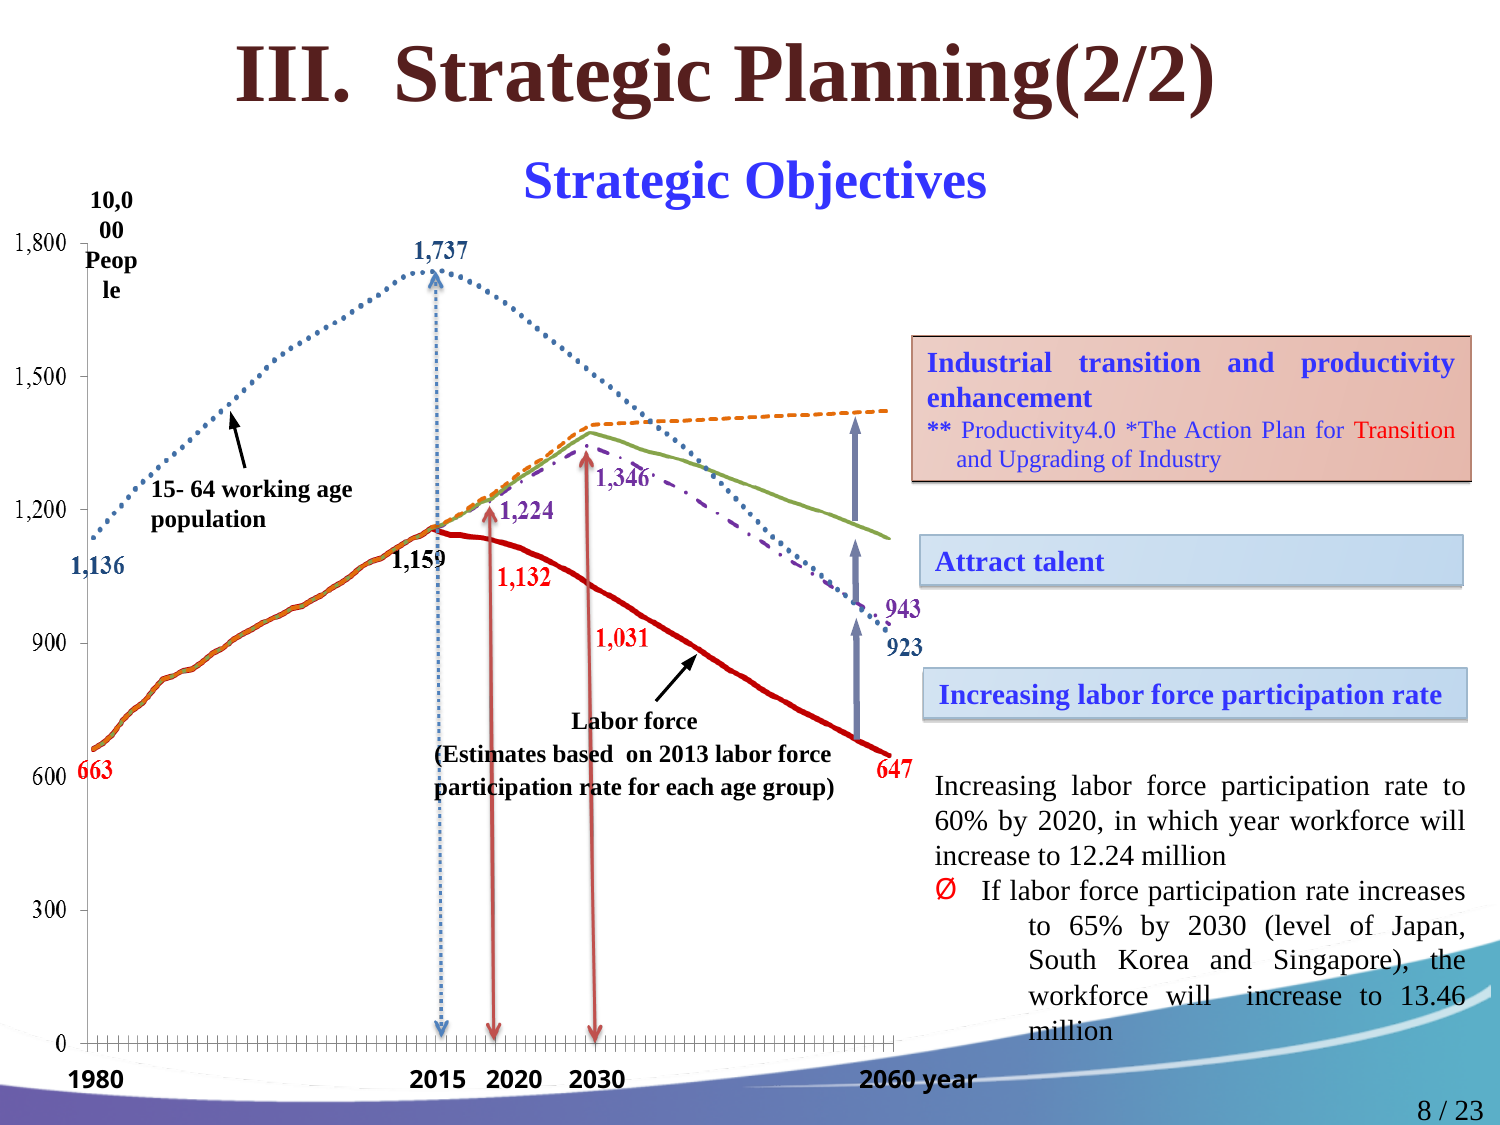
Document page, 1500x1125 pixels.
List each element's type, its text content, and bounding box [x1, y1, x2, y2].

text_box 1980 2015 2020 2030 2060 year [52, 1056, 1034, 1102]
text_box III. Strategic Planning(2/2) [50, 10, 1401, 173]
text_box 15- 64 working age population [135, 464, 455, 541]
text_box Strategic Objectives [230, 137, 1282, 295]
text_box Industrial transition and productivity enhancement ** Productivity4.0 *The Action Plan for Transition and Upgrading of Industry [912, 336, 1471, 481]
text_box Labor force (Estimates based on 2013 labor force participation rate for each age group) [419, 694, 880, 808]
text_box Increasing labor force participation rate [924, 668, 1467, 718]
text_box 10,000 People [69, 176, 154, 257]
text_box Increasing labor force participation rate to 60% by 2020, in which year workforce will increase to 12.24 million If labor force participation rate increases to 65% by 2030 (level of Japan, South Korea and Singapore), the workforce will increase to 13.46 million [919, 758, 1482, 1022]
picture [0, 137, 1235, 1102]
text_box Attract talent [920, 535, 1463, 585]
